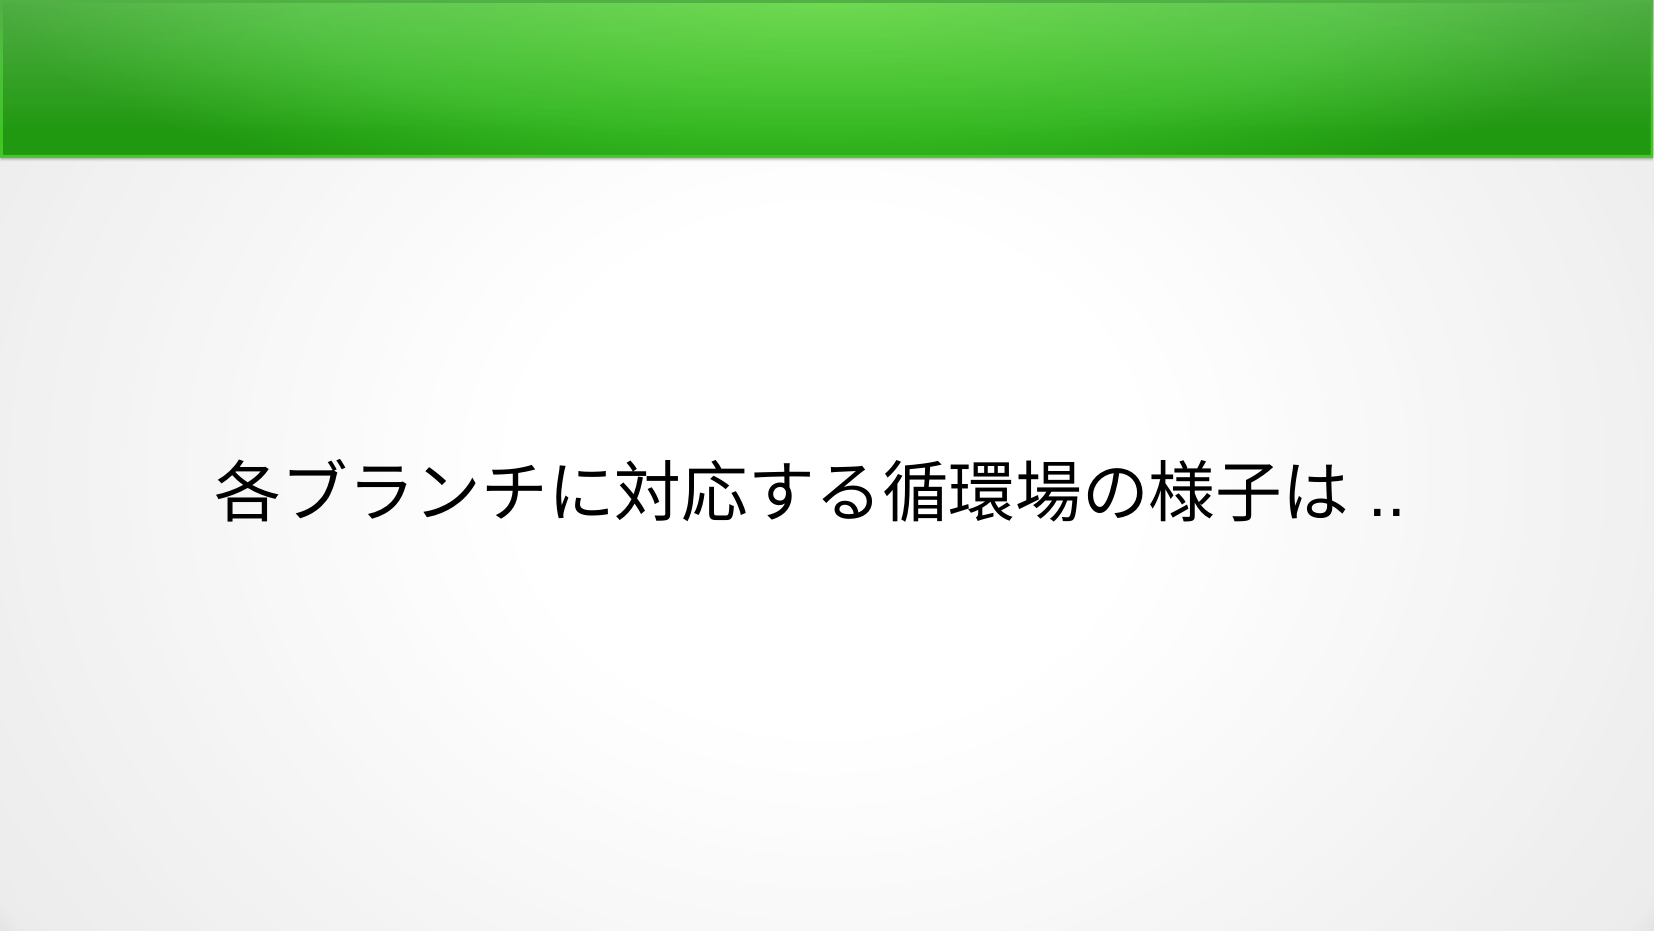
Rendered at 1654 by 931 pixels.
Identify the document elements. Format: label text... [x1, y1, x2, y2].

subtitle 各ブランチに対応する循環場の様子は.. [82, 217, 1538, 758]
